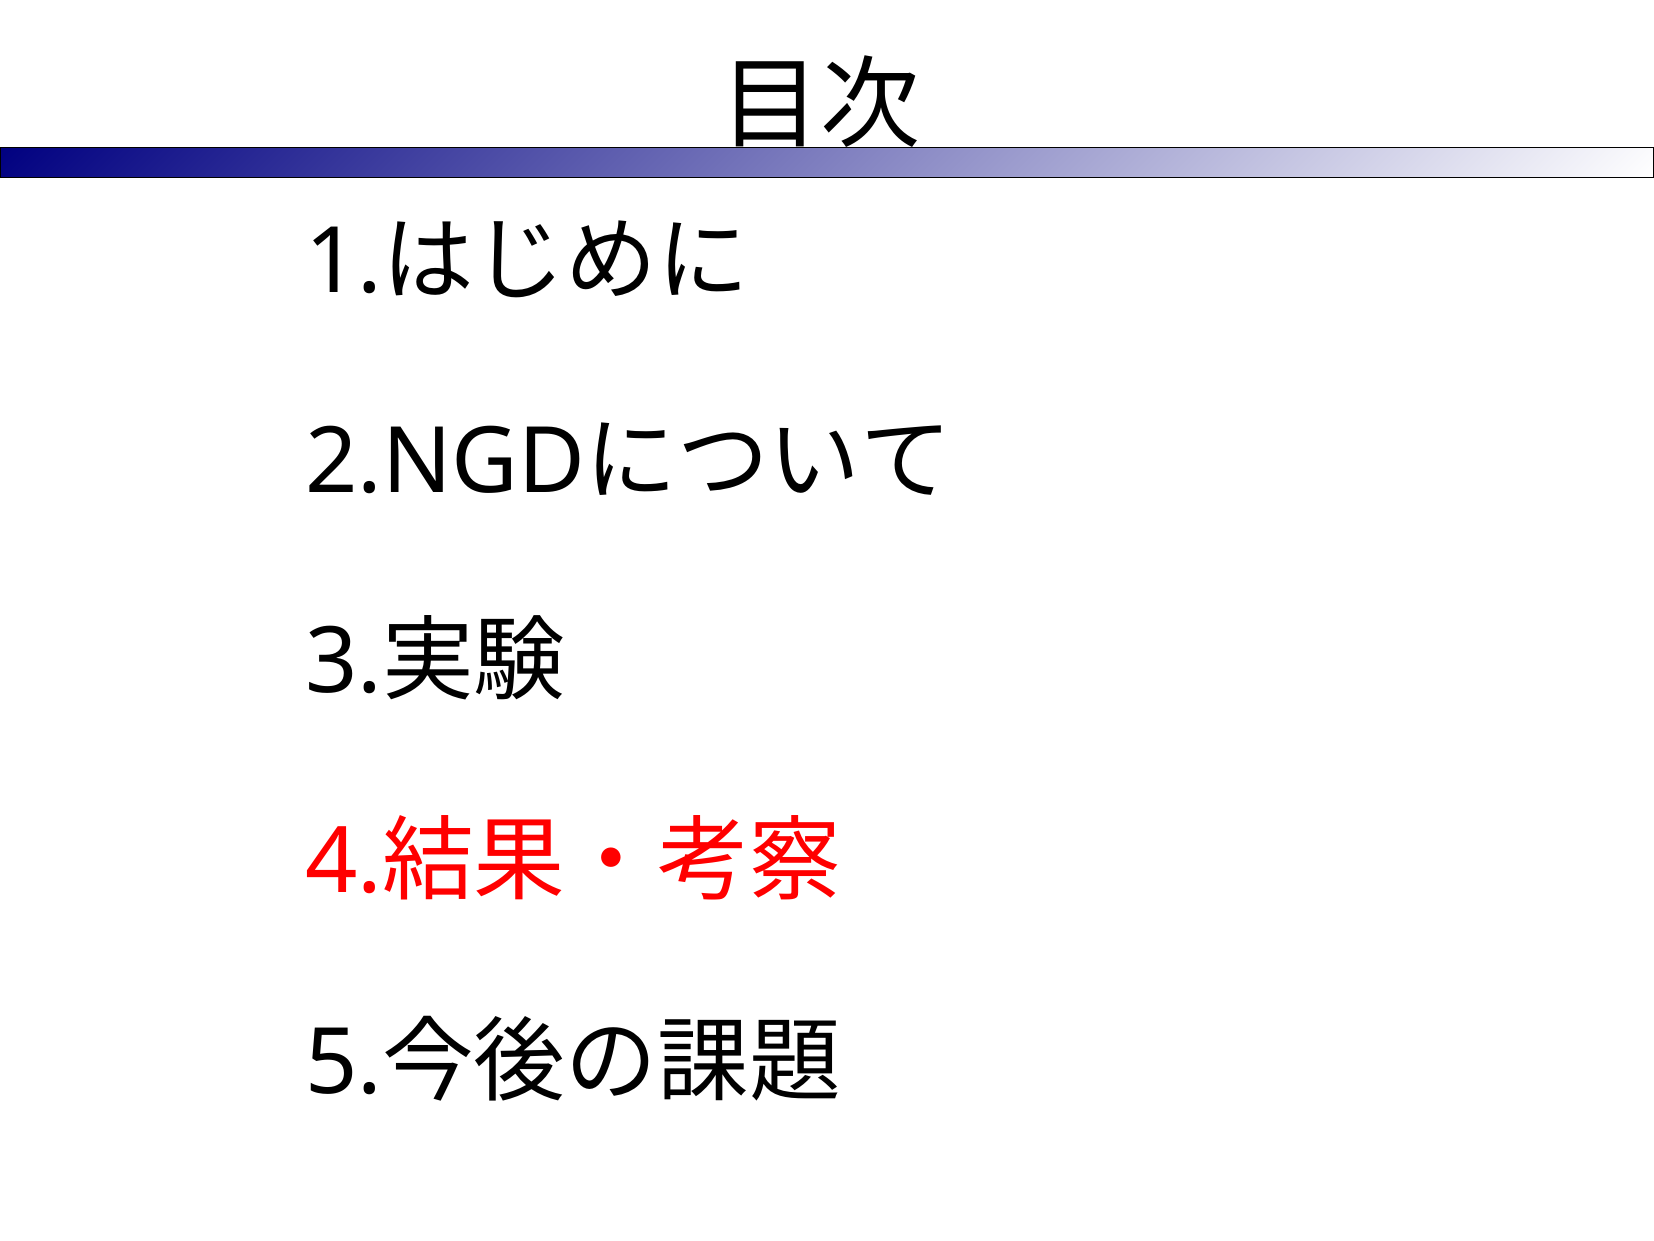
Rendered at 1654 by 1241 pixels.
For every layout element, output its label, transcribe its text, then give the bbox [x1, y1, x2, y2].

text_box [0, 147, 1654, 178]
title 目次 [76, 29, 1565, 147]
text_box 1.はじめに 2.NGDについて 3.実験 4.結果・考察 5.今後の課題 [305, 264, 1123, 975]
